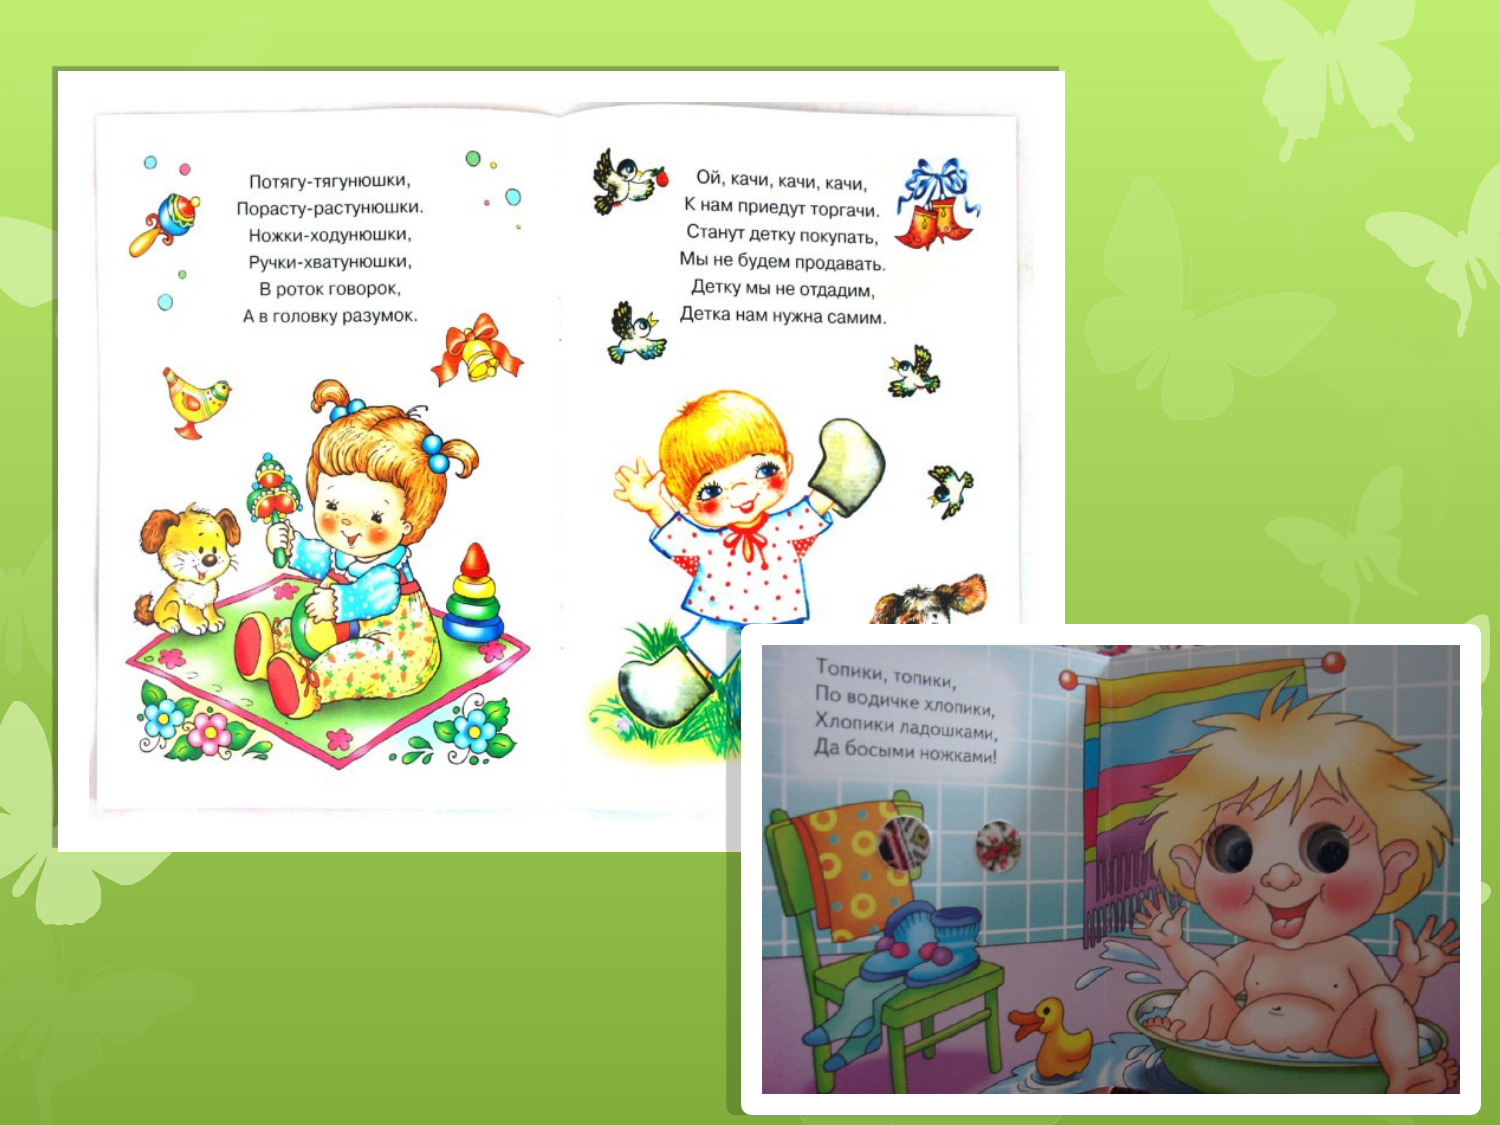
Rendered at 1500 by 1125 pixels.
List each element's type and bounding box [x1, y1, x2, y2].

picture [89, 101, 1035, 822]
picture [761, 645, 1461, 1095]
